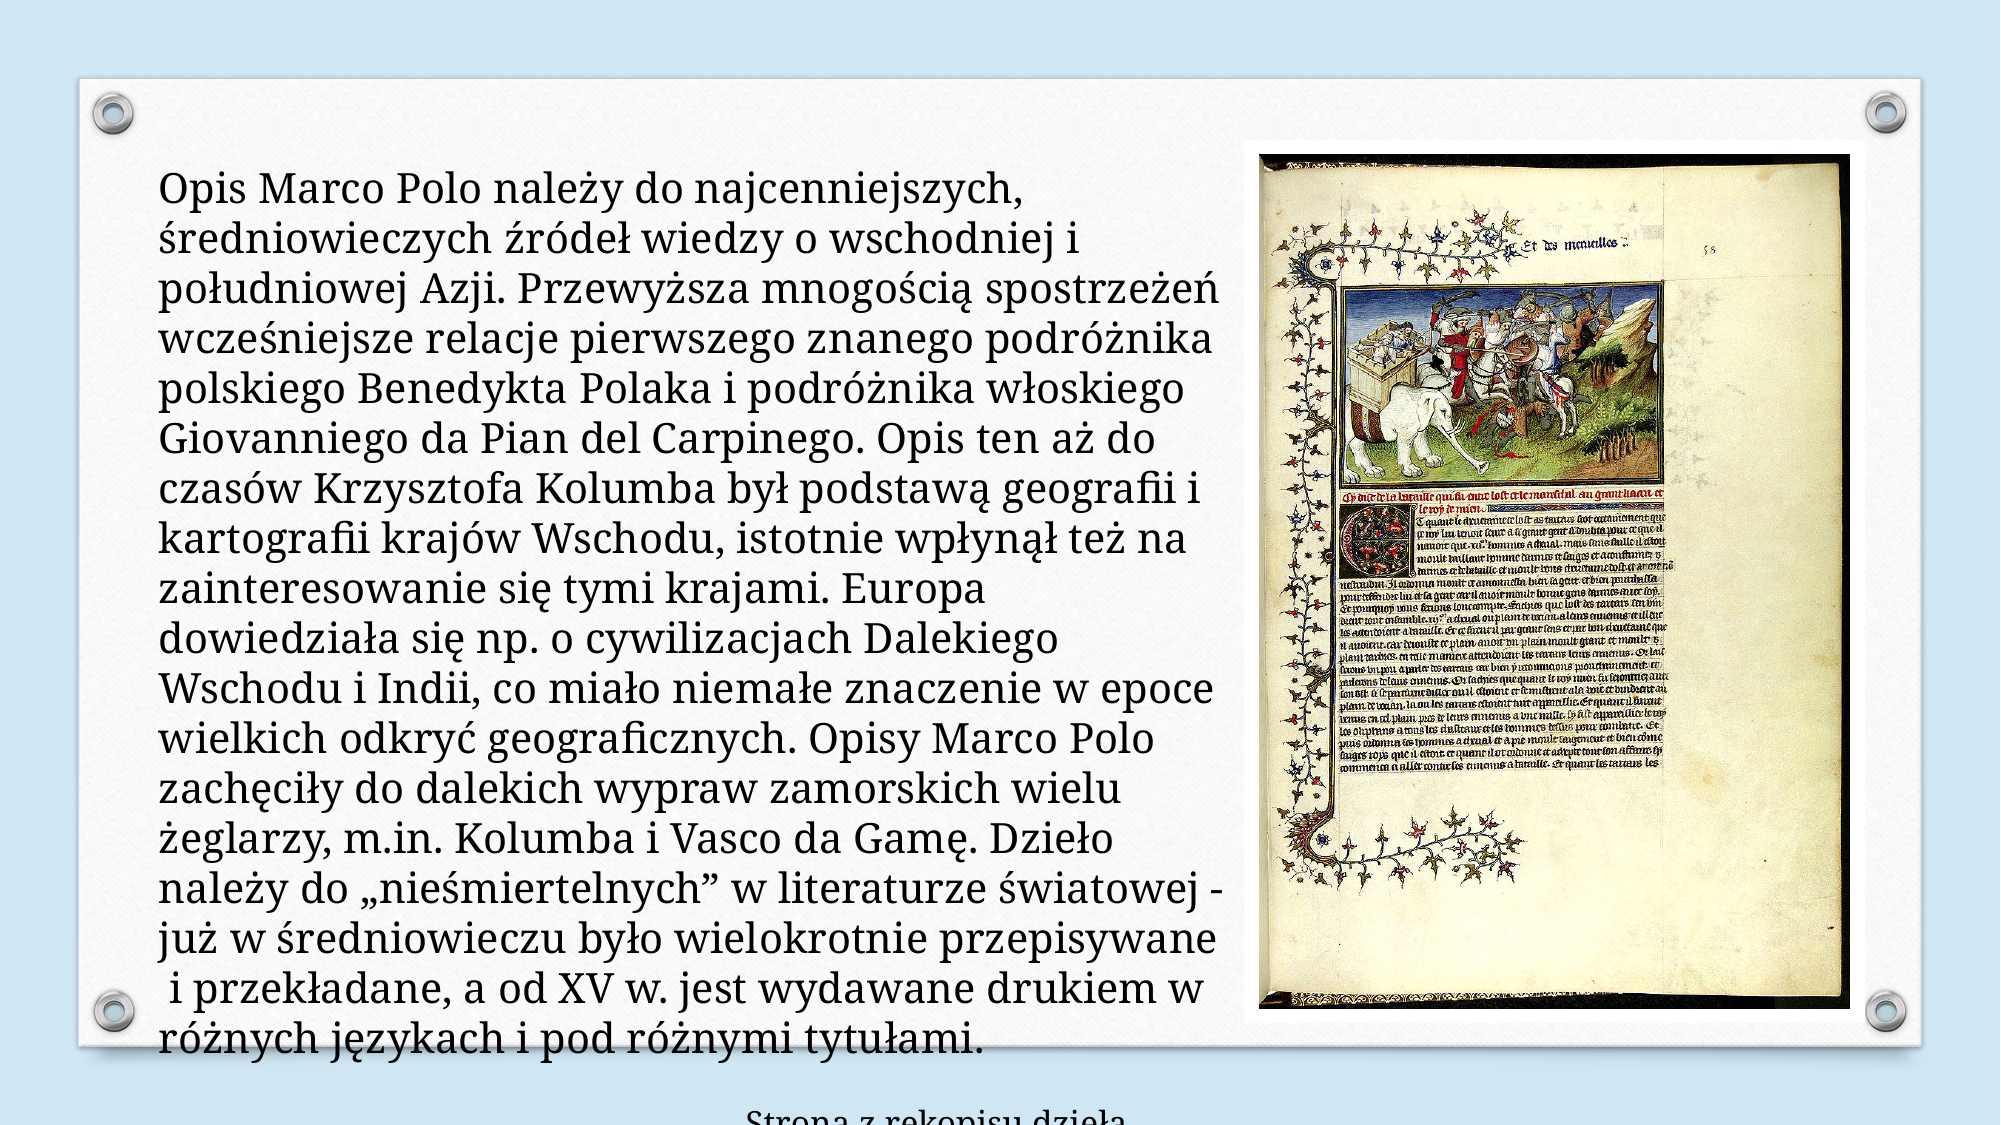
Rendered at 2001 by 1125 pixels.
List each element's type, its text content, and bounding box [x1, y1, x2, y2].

picture [0, 0, 2000, 1125]
text_box Opis Marco Polo należy do najcenniejszych, średniowieczych źródeł wiedzy o wschodniej i południowej Azji. Przewyższa mnogością spostrzeżeń wcześniejsze relacje pierwszego znanego podróżnika polskiego Benedykta Polaka i podróżnika włoskiego Giovanniego da Pian del Carpinego. Opis ten aż do czasów Krzysztofa Kolumba był podstawą geografii i kartografii krajów Wschodu, istotnie wpłynął też na zainteresowanie się tymi krajami. Europa dowiedziała się np. o cywilizacjach Dalekiego Wschodu i Indii, co miało niemałe znaczenie w epoce wielkich odkryć geograficznych. Opisy Marco Polo zachęciły do dalekich wypraw zamorskich wielu żeglarzy, m.in. Kolumba i Vasco da Gamę. Dzieło należy do „nieśmiertelnych” w literaturze światowej - już w średniowieczu było wielokrotnie przepisywane i przekładane, a od XV w. jest wydawane drukiem w różnych językach i pod różnymi tytułami. Strona z rękopisu dzieła Marco Polo. Wikipedia. [144, 154, 1242, 1125]
